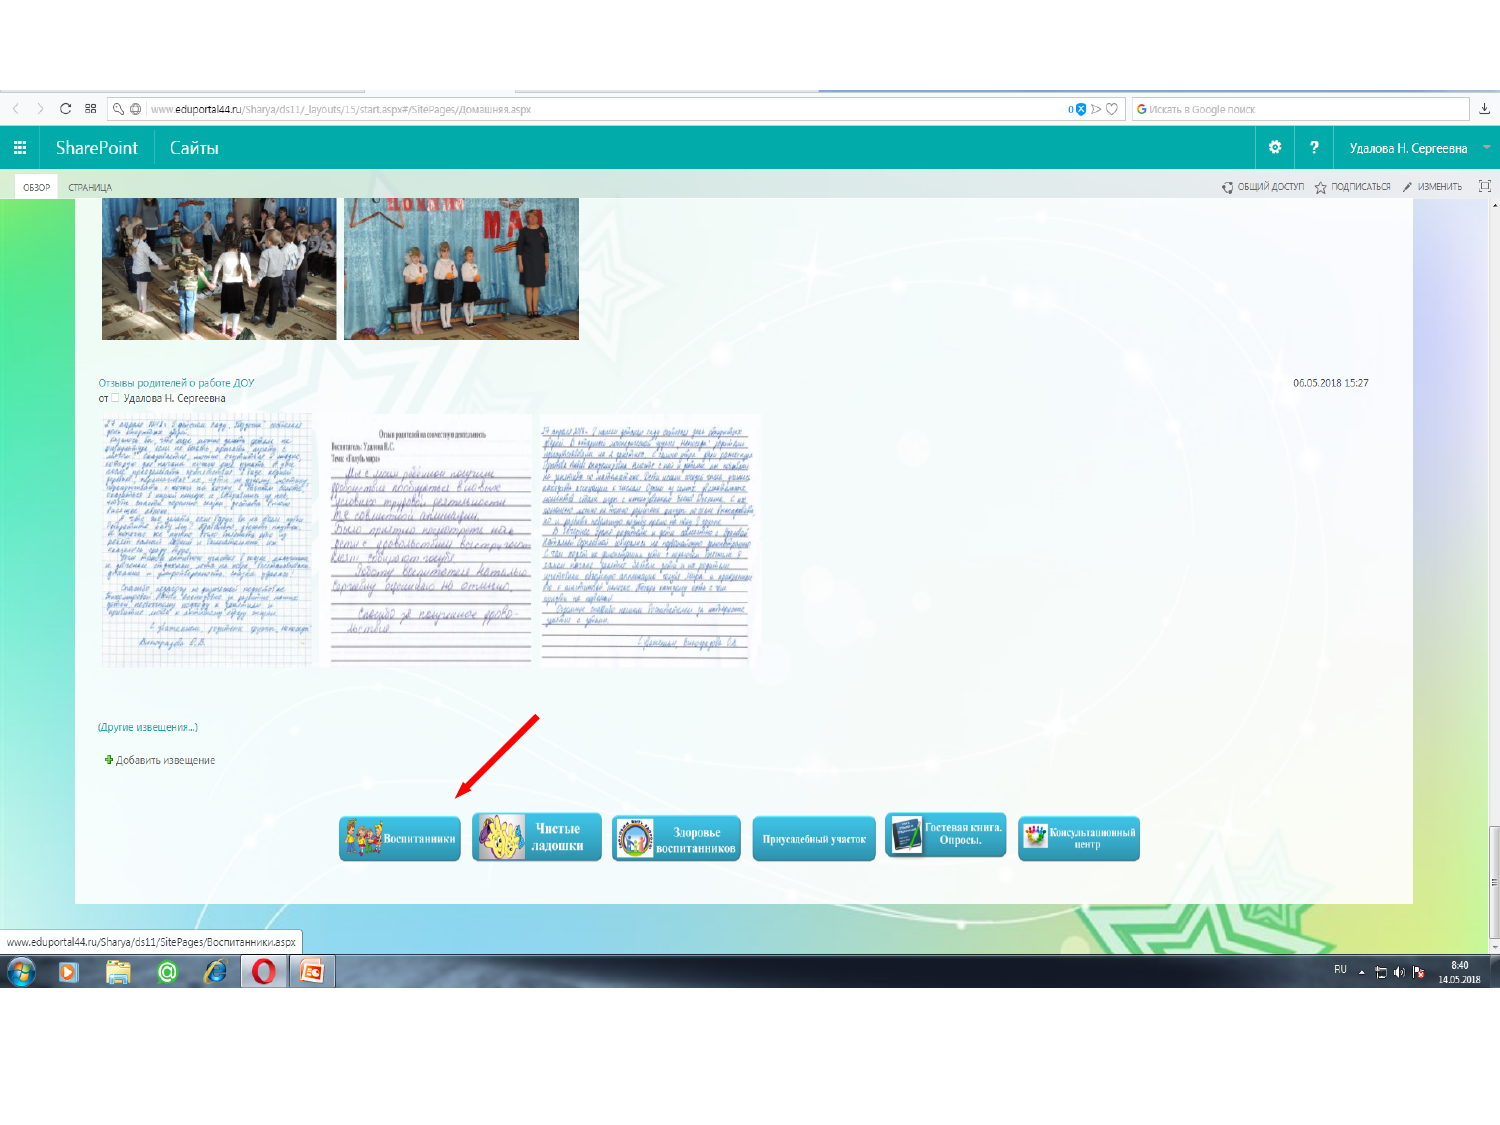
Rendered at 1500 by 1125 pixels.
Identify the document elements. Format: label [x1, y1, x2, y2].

picture [0, 90, 1500, 988]
